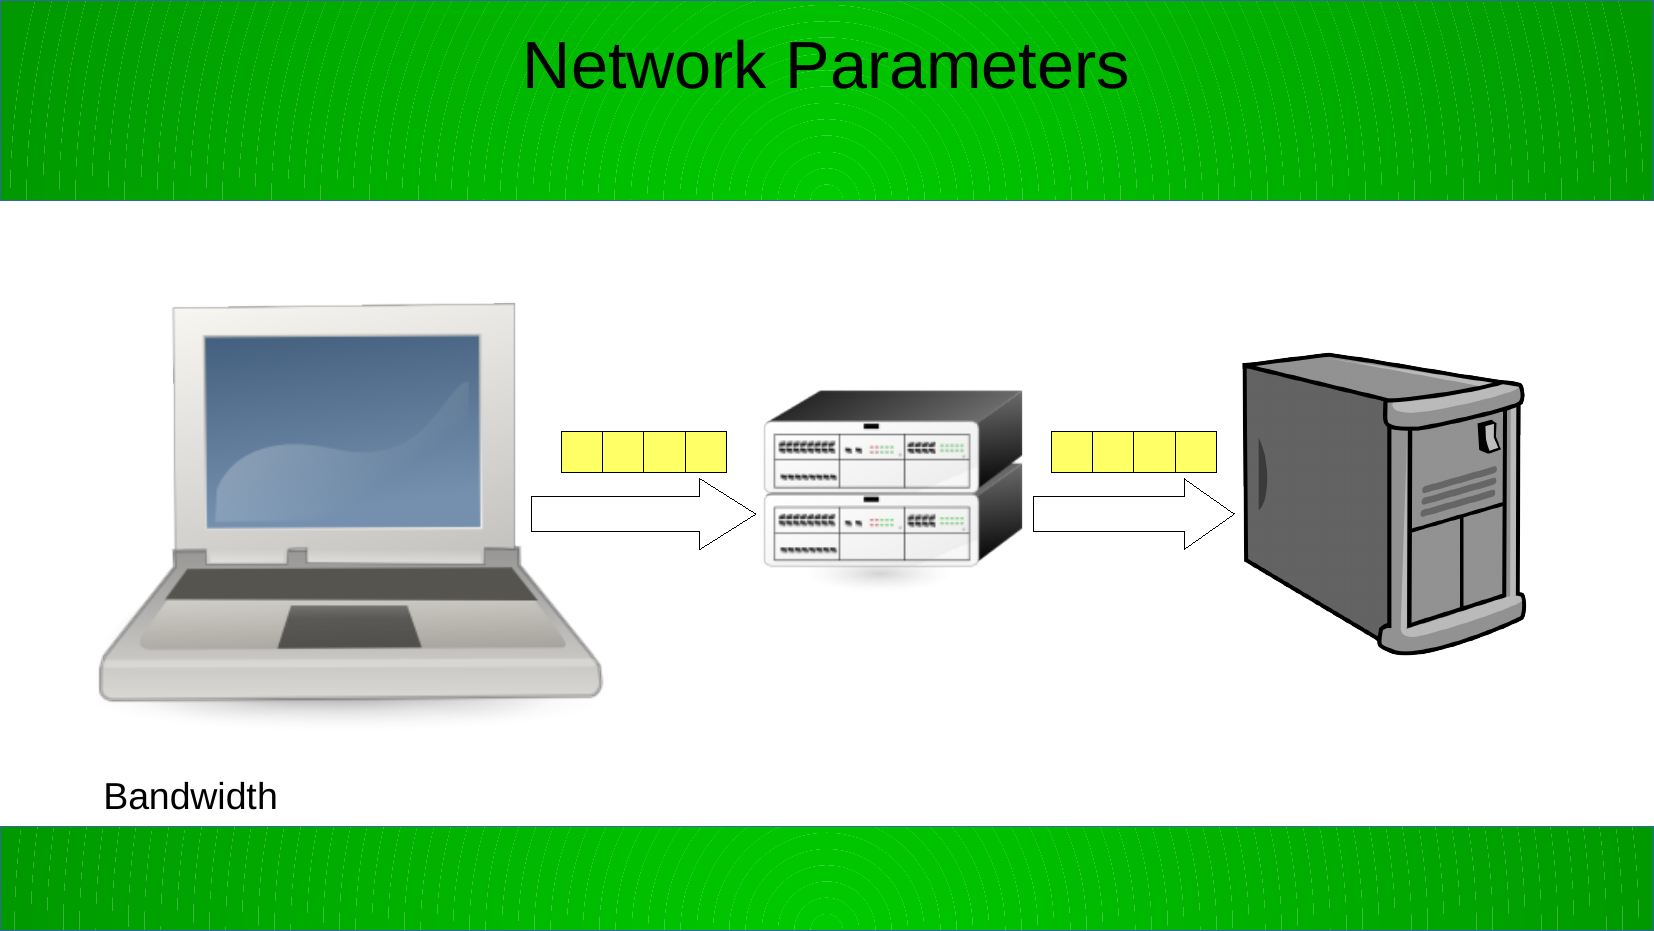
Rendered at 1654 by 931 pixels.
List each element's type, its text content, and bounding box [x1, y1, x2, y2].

picture [672, 312, 1193, 673]
picture [532, 497, 616, 531]
title Network Parameters [82, 0, 1571, 143]
text_box [561, 431, 727, 473]
picture [82, 217, 616, 751]
text_box [1051, 431, 1217, 473]
picture [1216, 247, 1560, 733]
text_box Bandwidth [88, 767, 306, 825]
